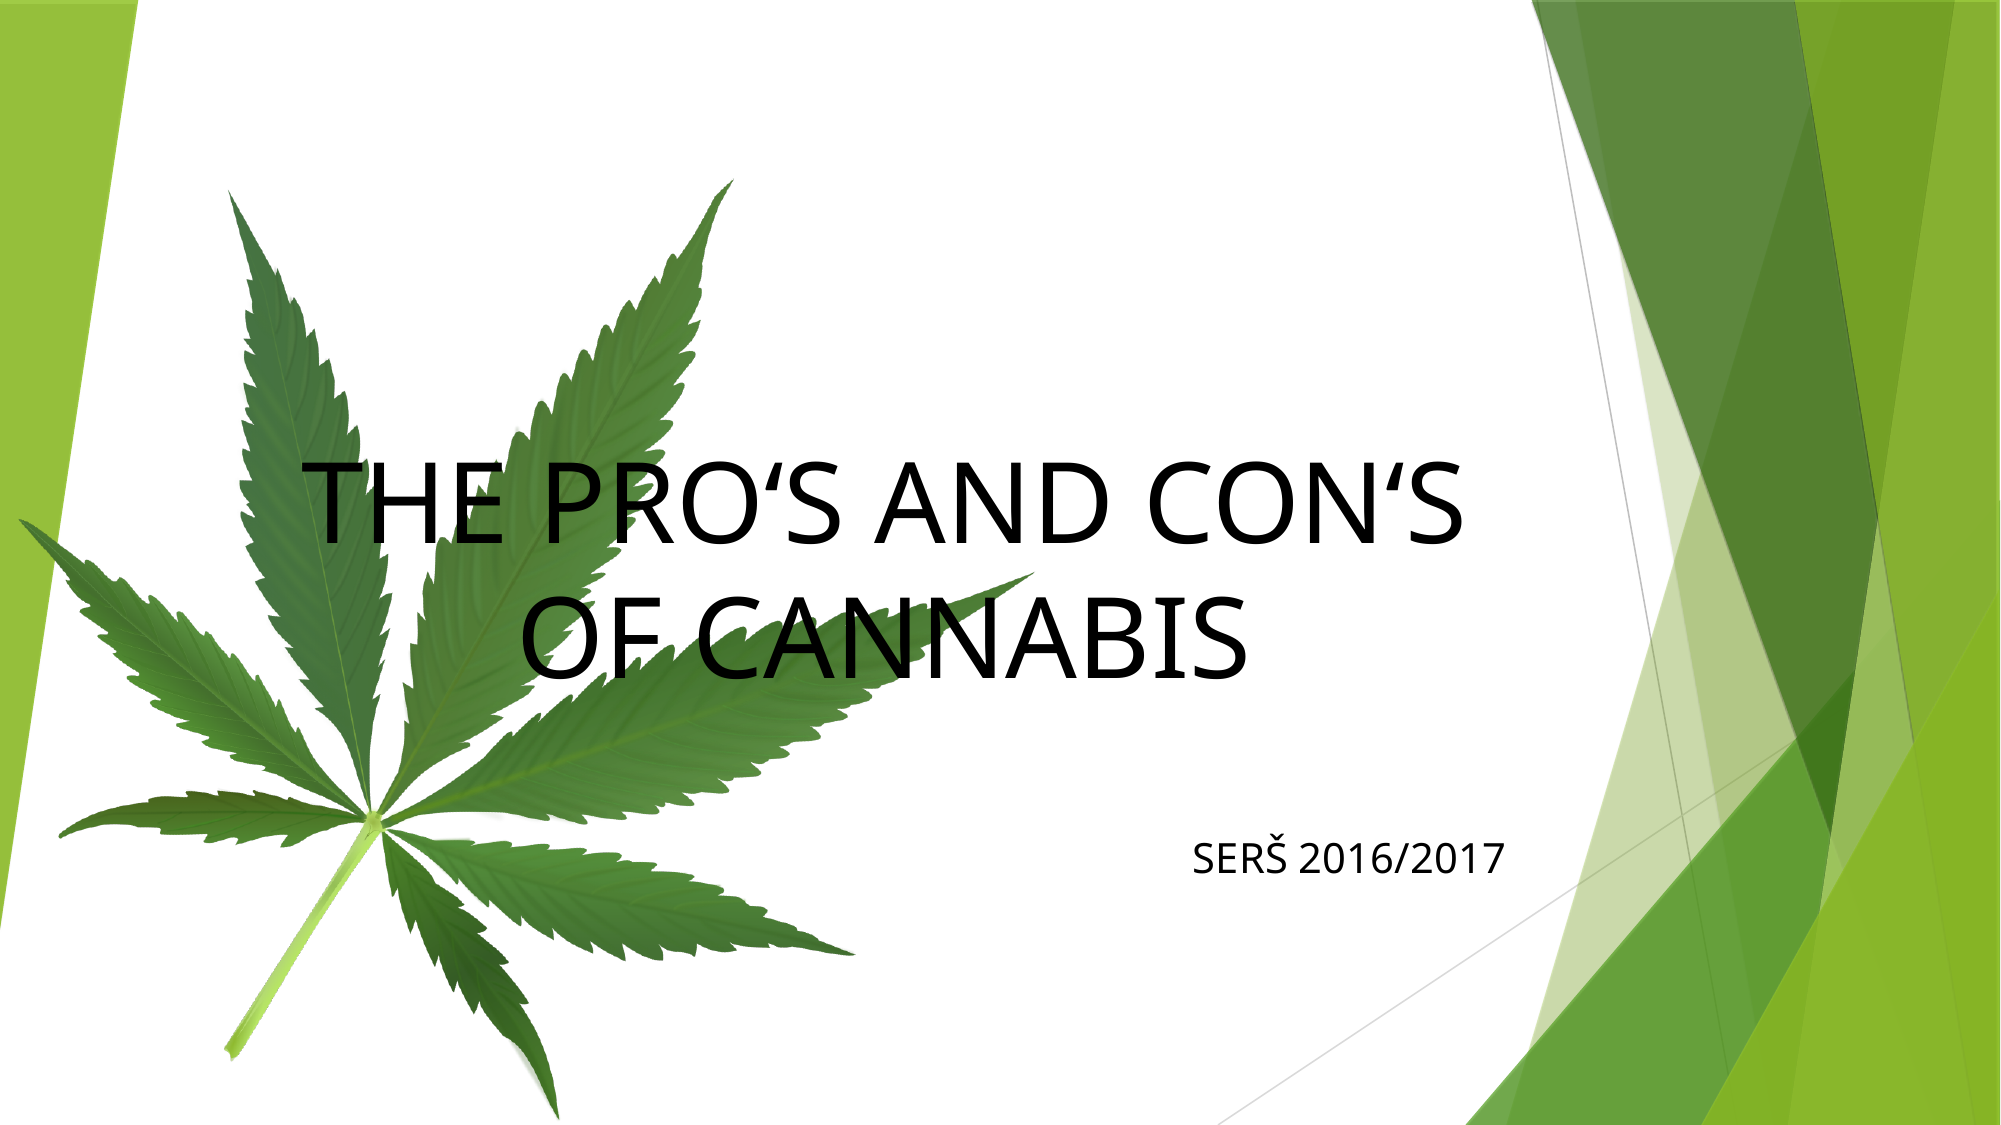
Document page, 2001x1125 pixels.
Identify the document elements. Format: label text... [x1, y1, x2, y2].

picture [0, 0, 1157, 1125]
title THE PRO‘S AND CON‘S OF CANNABIS [202, 415, 1567, 709]
subtitle SERŠ 2016/2017 [247, 753, 1522, 934]
